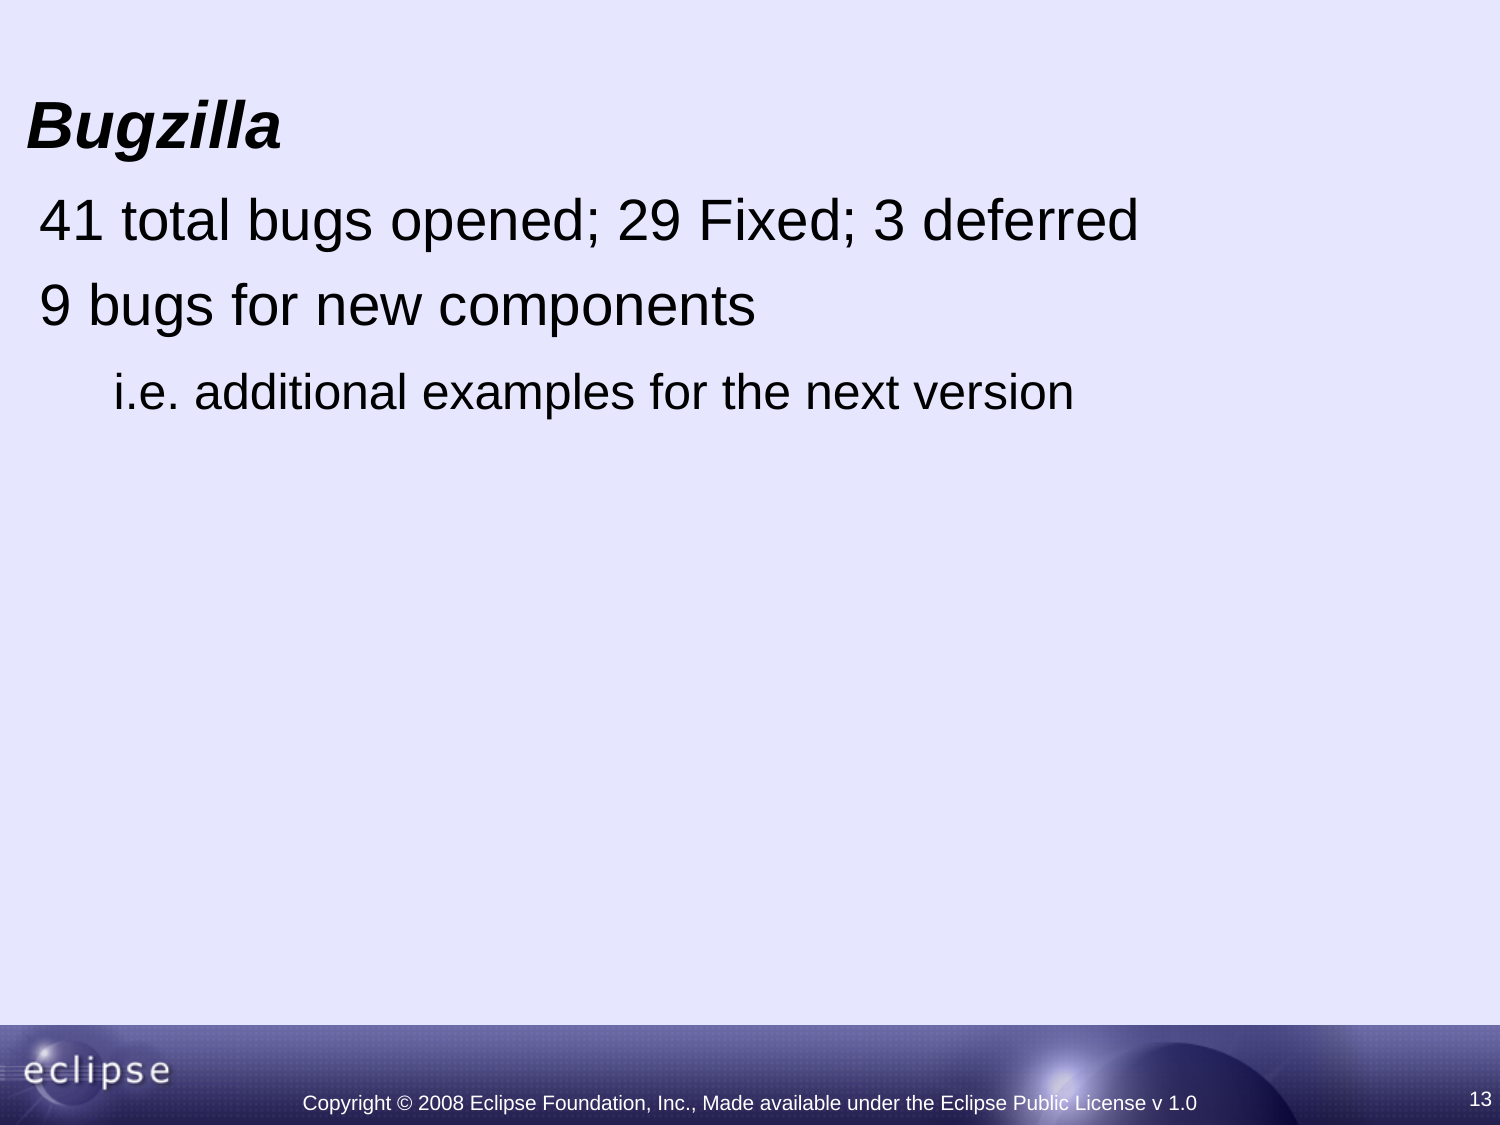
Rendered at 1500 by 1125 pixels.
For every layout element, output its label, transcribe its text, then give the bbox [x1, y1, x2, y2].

list 41 total bugs opened; 29 Fixed; 3 deferred 9 bugs for new components i.e. additional examples for the next version [37, 187, 1463, 1021]
picture [0, 1025, 1500, 1125]
title Bugzilla [26, 77, 1474, 179]
